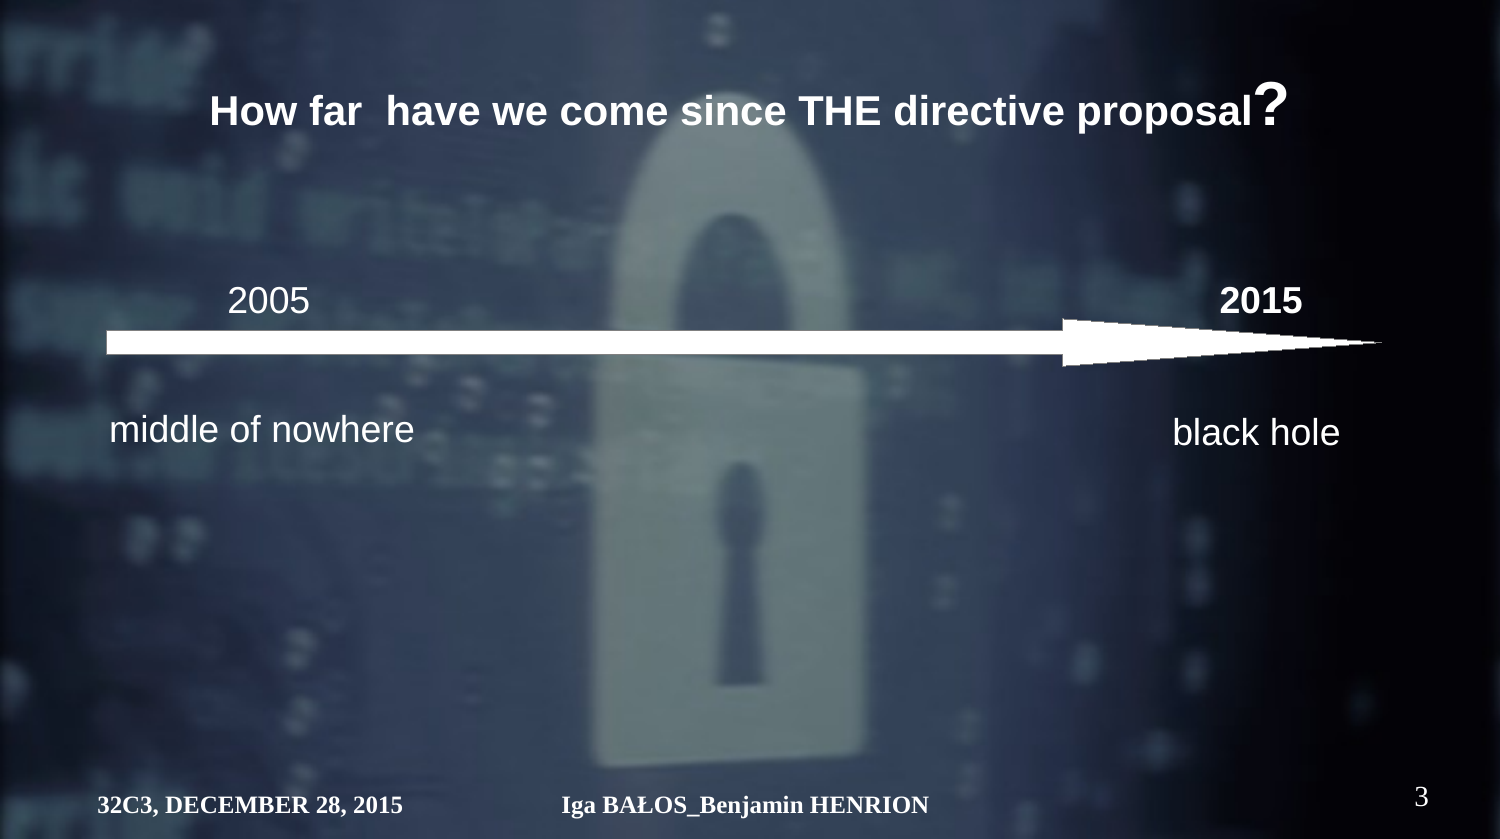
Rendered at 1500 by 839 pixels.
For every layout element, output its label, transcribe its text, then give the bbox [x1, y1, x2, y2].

text_box black hole [1157, 403, 1356, 461]
text_box middle of nowhere [94, 401, 430, 459]
text_box 2015 [1204, 271, 1318, 329]
text_box 2005 [212, 271, 326, 329]
title How far have we come since THE directive proposal? [74, 33, 1425, 174]
picture [0, 0, 1500, 839]
text_box [106, 318, 1382, 367]
